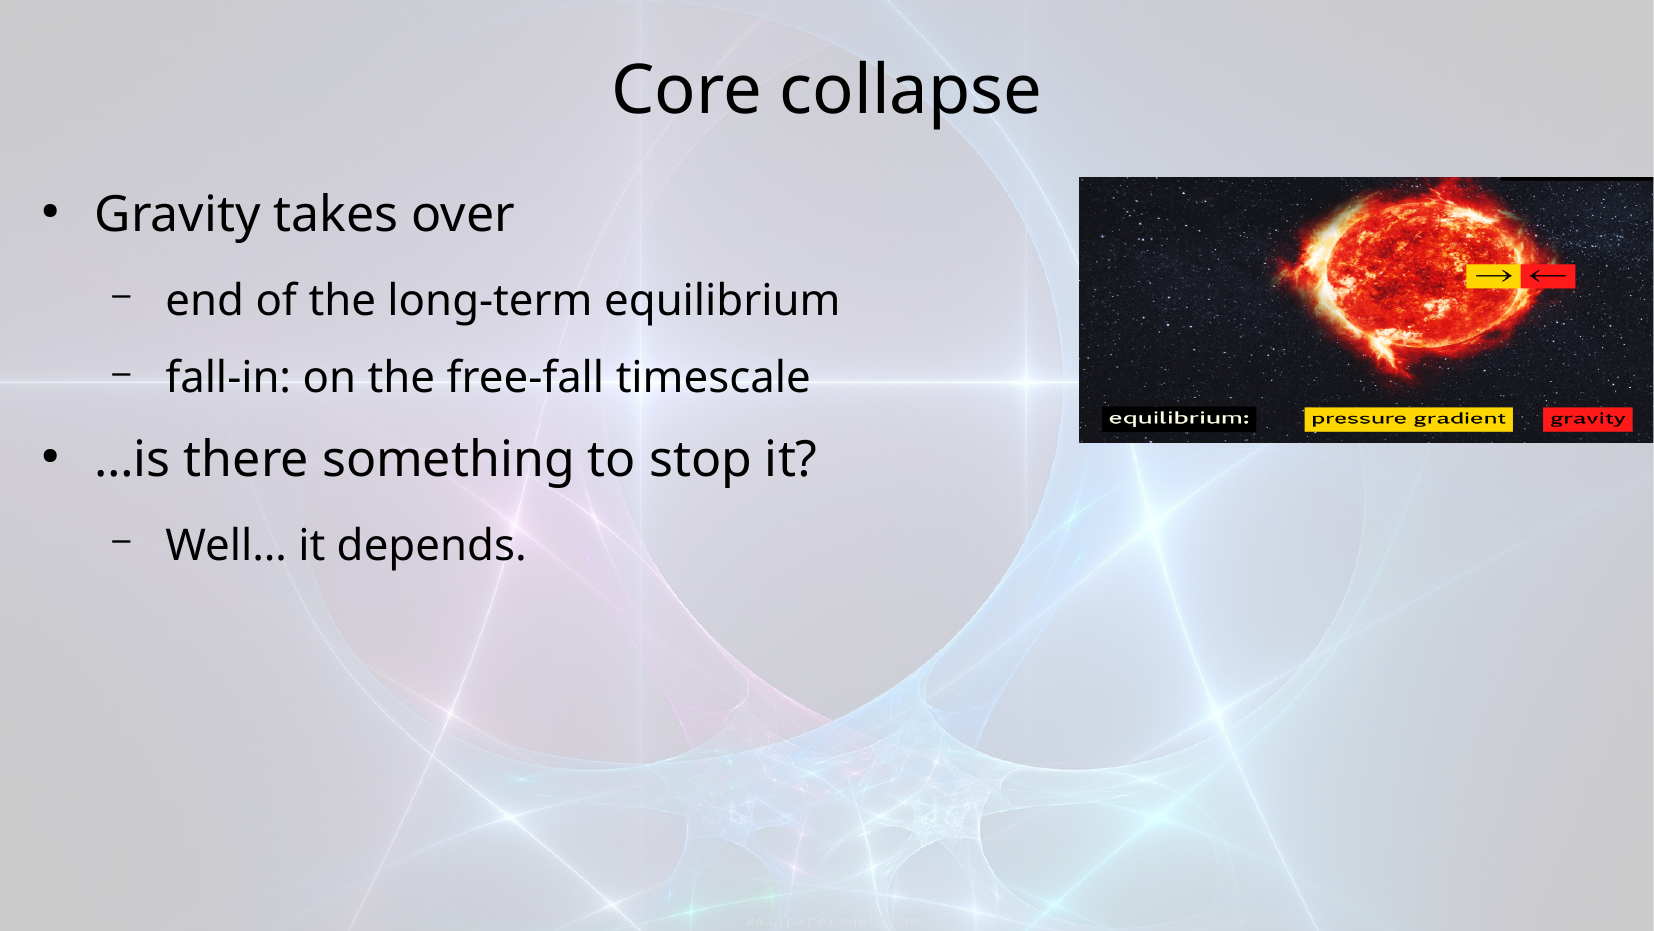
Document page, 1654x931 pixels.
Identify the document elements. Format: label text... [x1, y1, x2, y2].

title Core collapse [82, 8, 1571, 165]
list Gravity takes over end of the long-term equilibrium fall-in: on the free-fall timescale …is there something to stop it? Well… it depends. [23, 178, 1512, 718]
picture [0, 0, 1654, 931]
